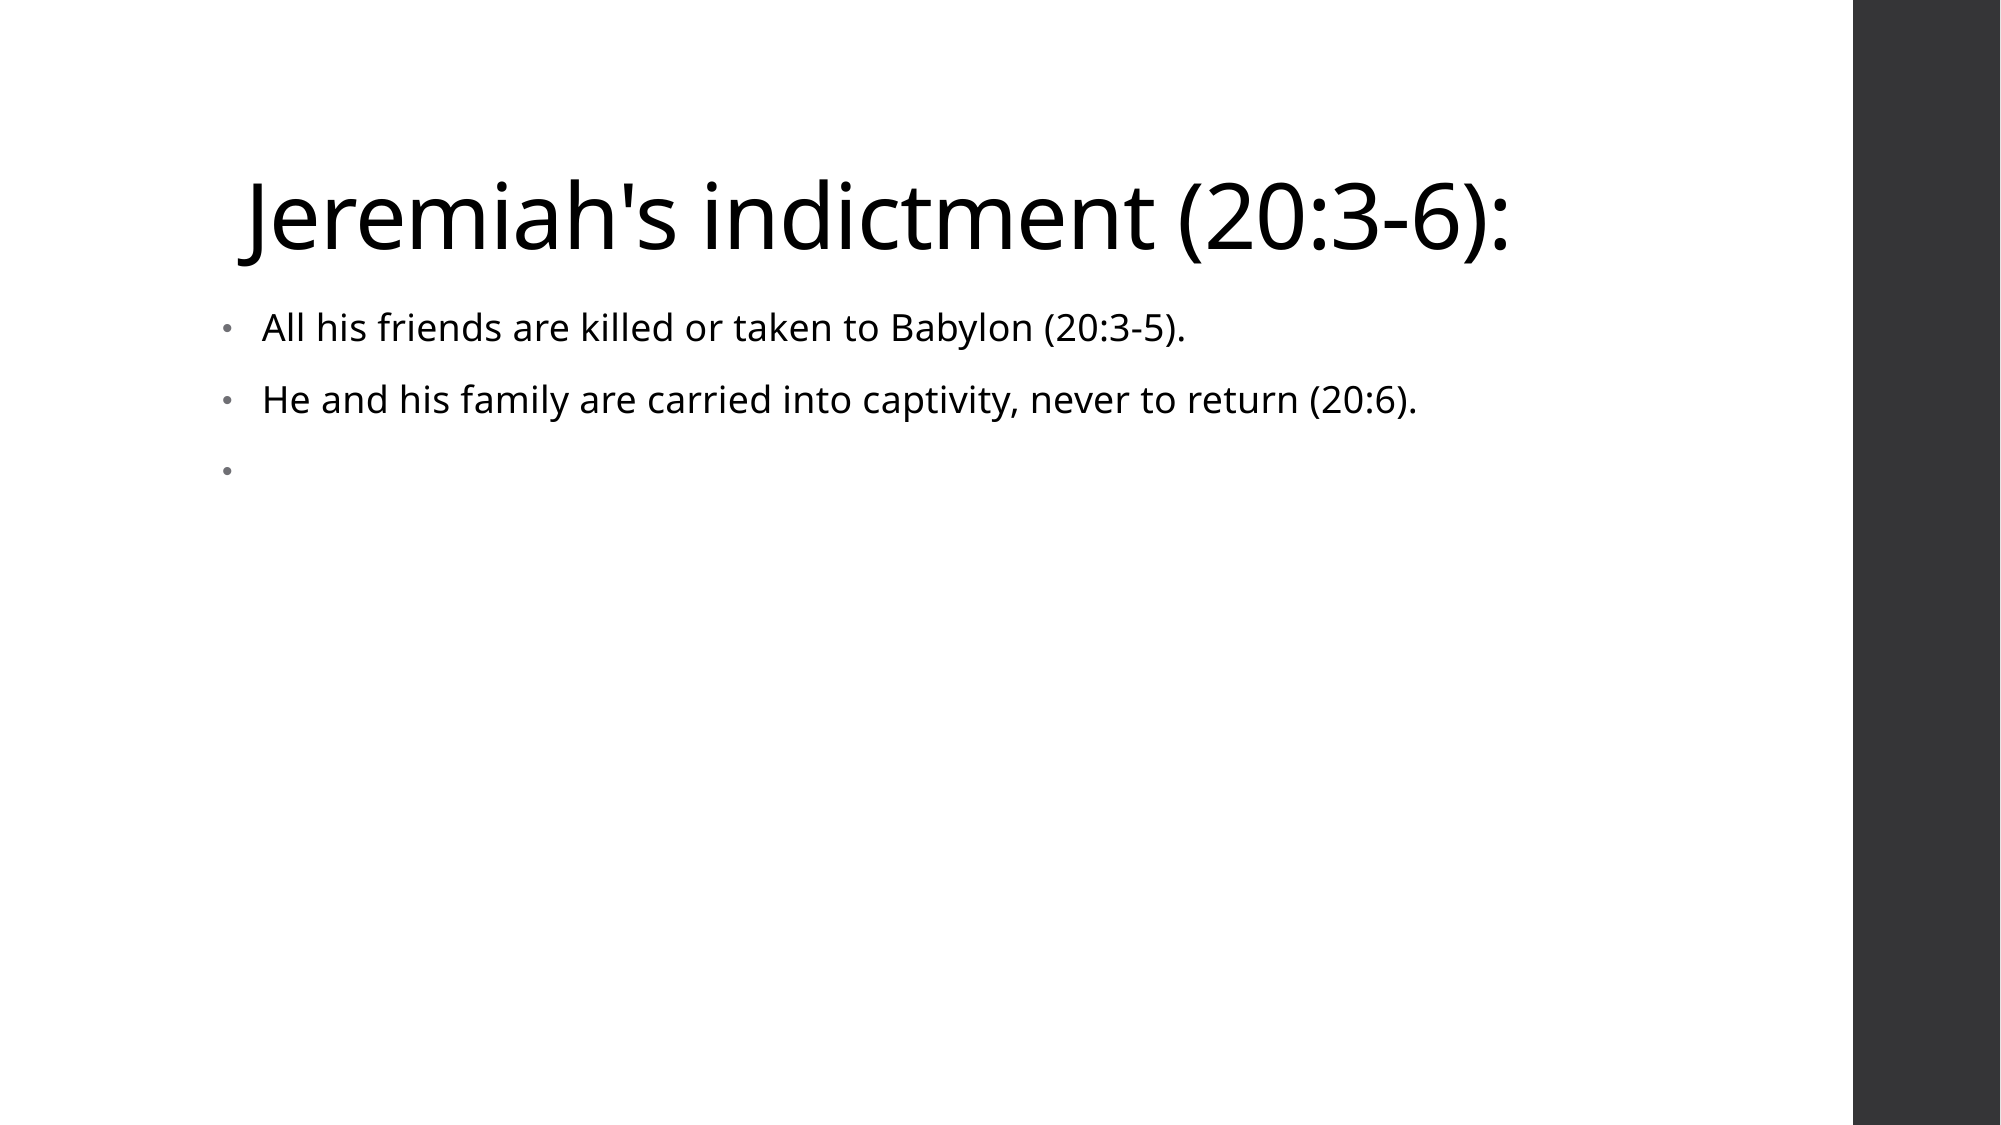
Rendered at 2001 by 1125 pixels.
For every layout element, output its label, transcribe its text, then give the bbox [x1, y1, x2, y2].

title Jeremiah's indictment (20:3-6): [206, 60, 1797, 278]
list All his friends are killed or taken to Babylon (20:3-5). He and his family are carried into captivity, never to return (20:6). [206, 299, 1617, 1014]
